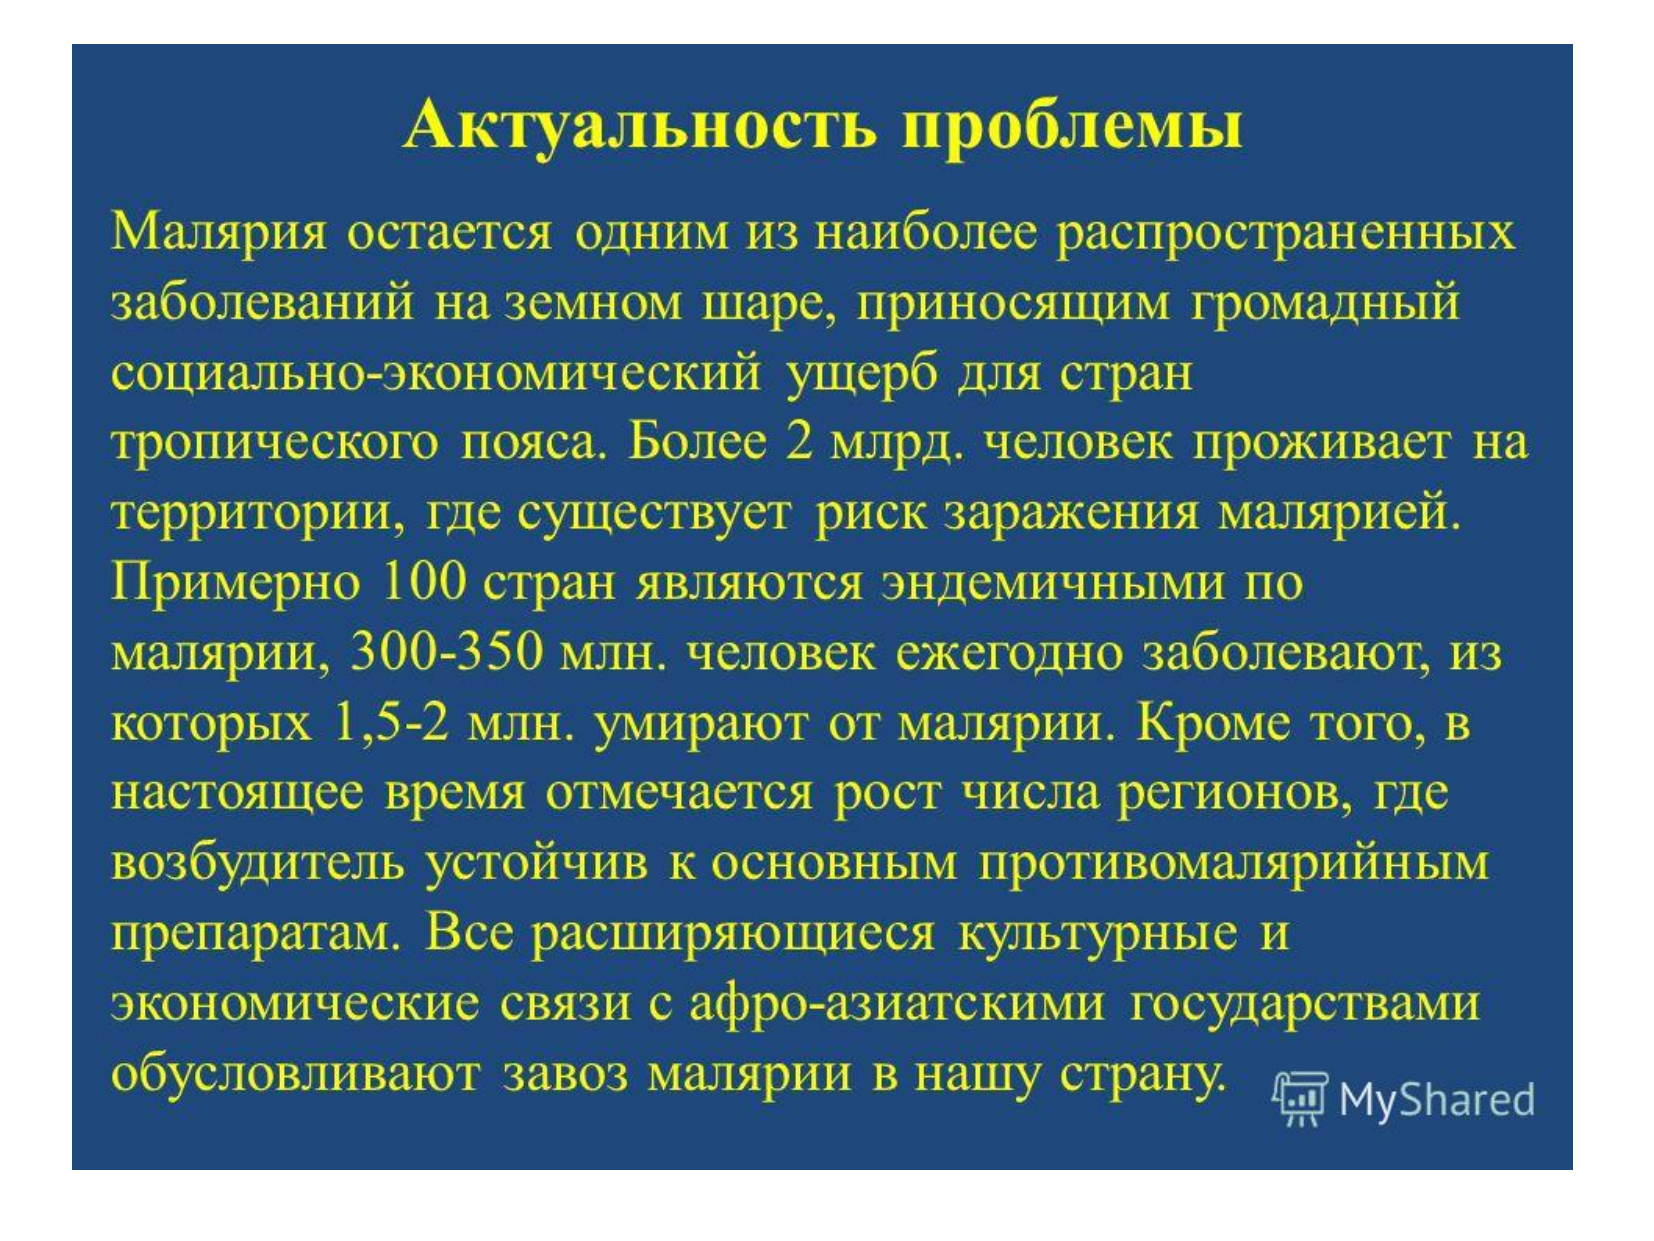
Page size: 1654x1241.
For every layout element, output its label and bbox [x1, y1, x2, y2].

picture [72, 44, 1573, 1170]
